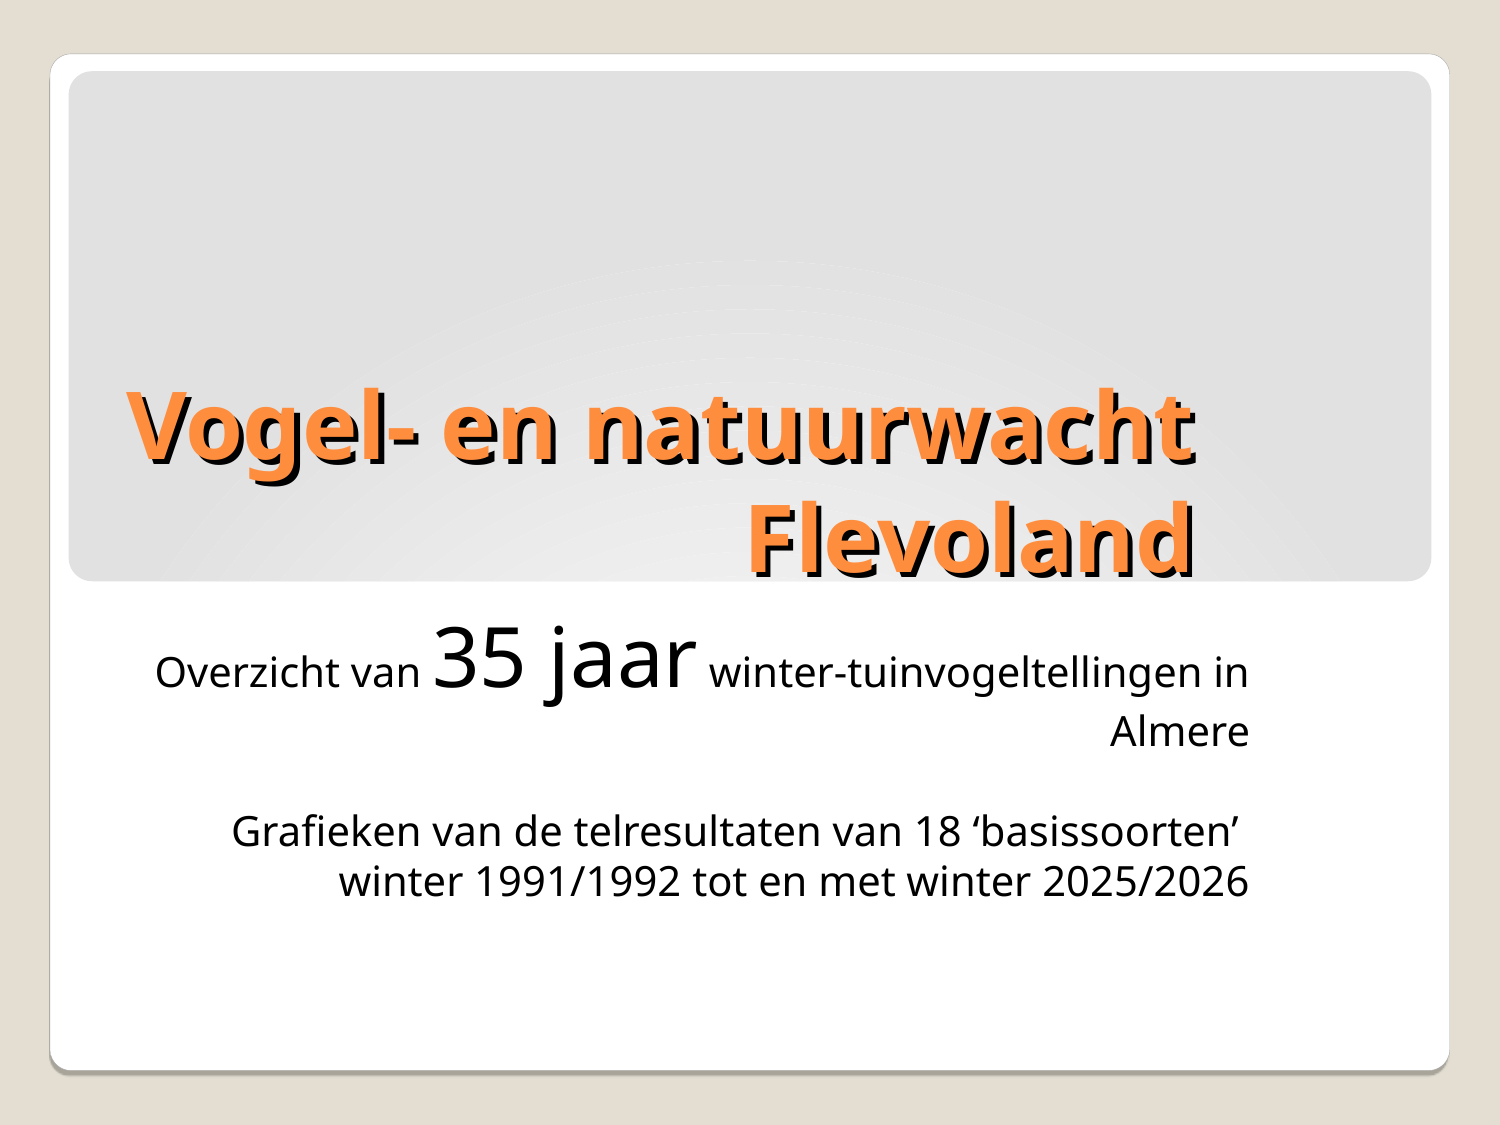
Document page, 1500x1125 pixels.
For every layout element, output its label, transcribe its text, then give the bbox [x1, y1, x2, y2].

title Vogel- en natuurwacht Flevoland [118, 298, 1394, 599]
subtitle Overzicht van 35 jaar winter-tuinvogeltellingen in Almere Grafieken van de telresultaten van 18 ‘basissoorten’ winter 1991/1992 tot en met winter 2025/2026 [118, 604, 1394, 799]
